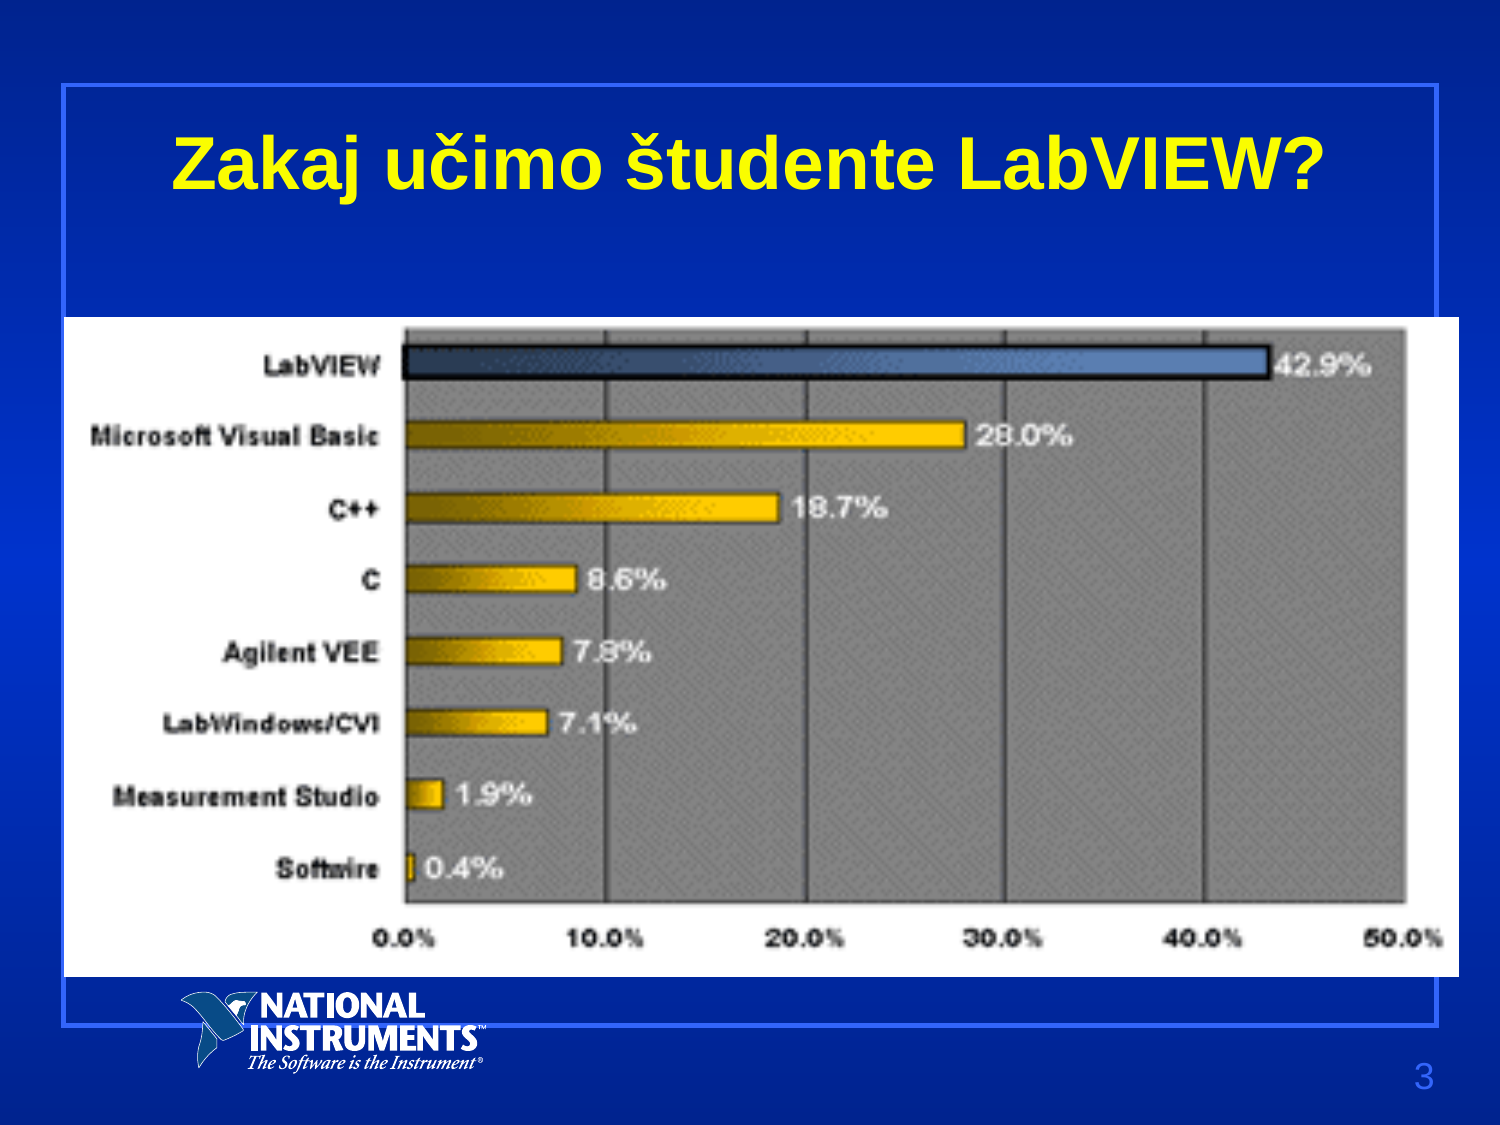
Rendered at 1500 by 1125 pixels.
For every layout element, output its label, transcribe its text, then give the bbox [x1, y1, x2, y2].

picture [64, 317, 1459, 977]
title Zakaj učimo študente LabVIEW? [83, 110, 1417, 210]
